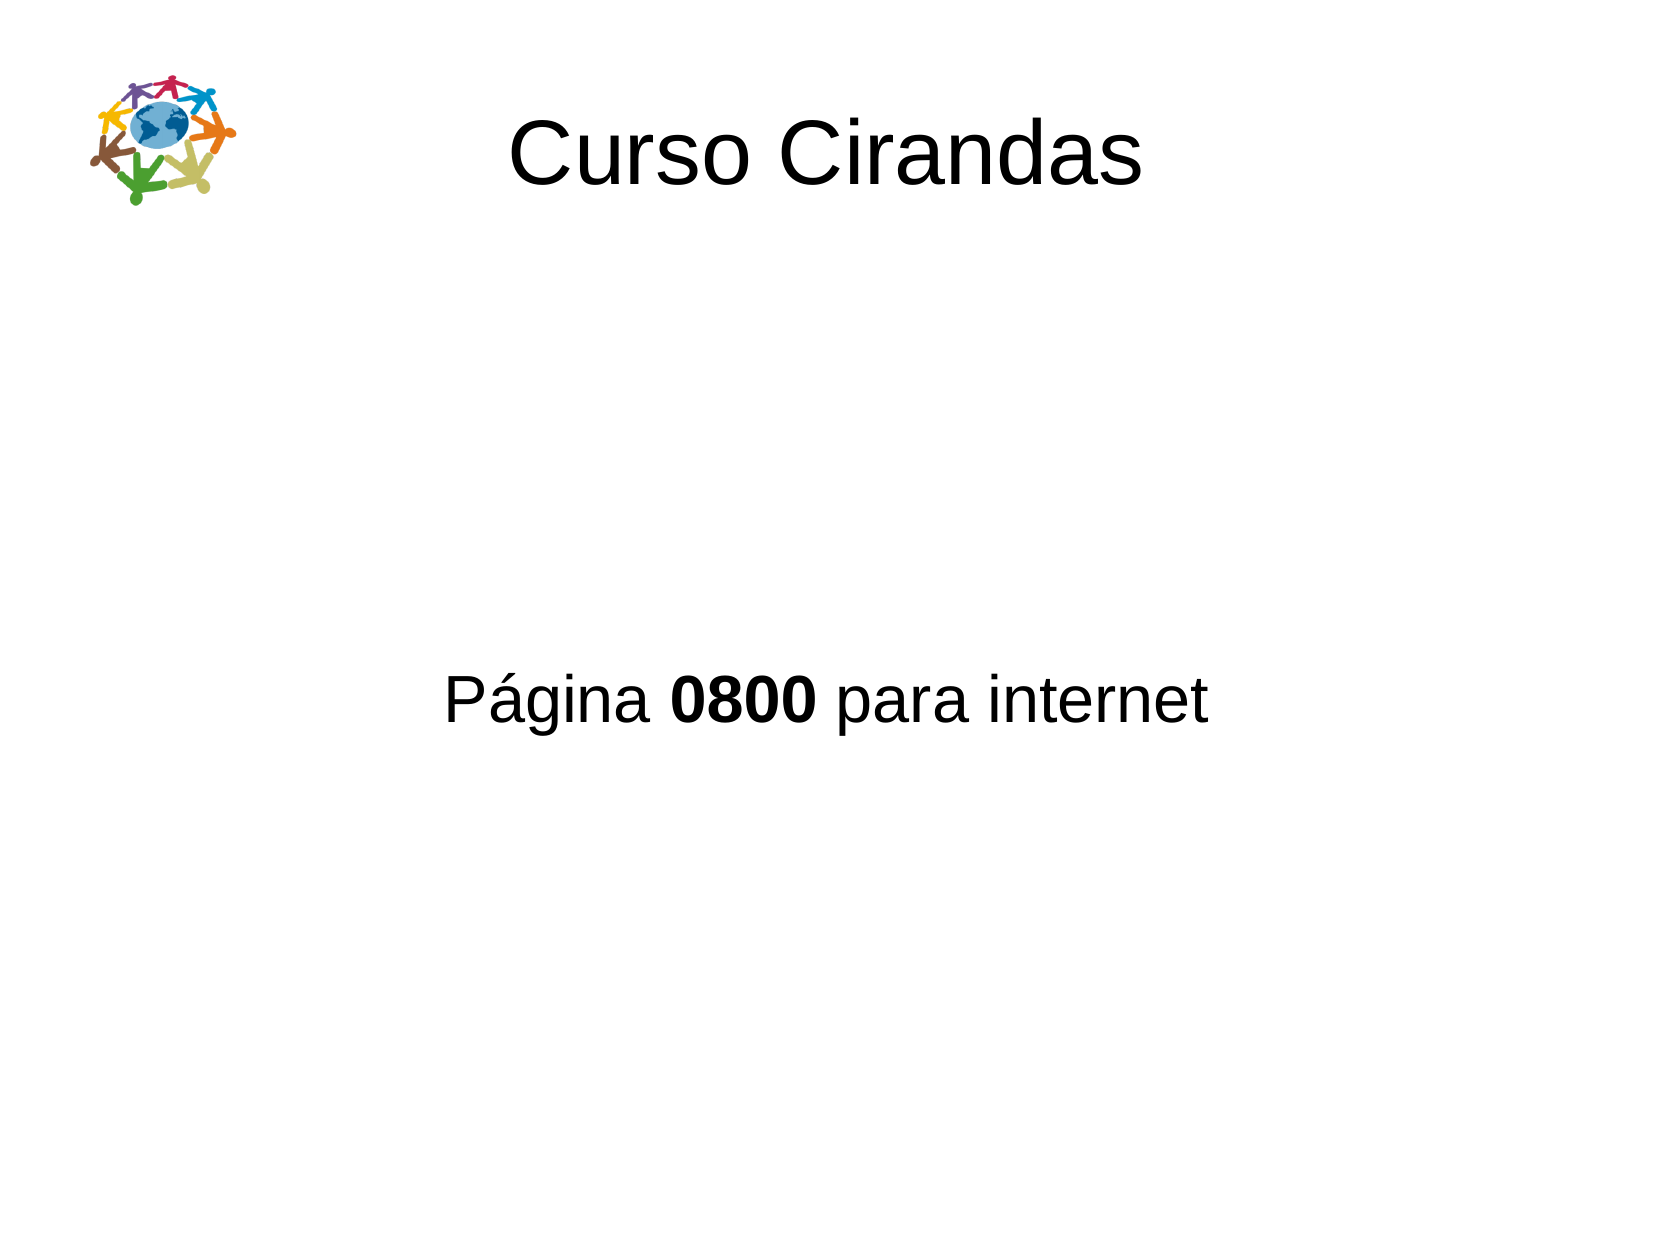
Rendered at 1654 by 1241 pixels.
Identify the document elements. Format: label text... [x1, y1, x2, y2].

title Curso Cirandas [82, 56, 1571, 250]
subtitle Página 0800 para internet [82, 297, 1571, 1102]
